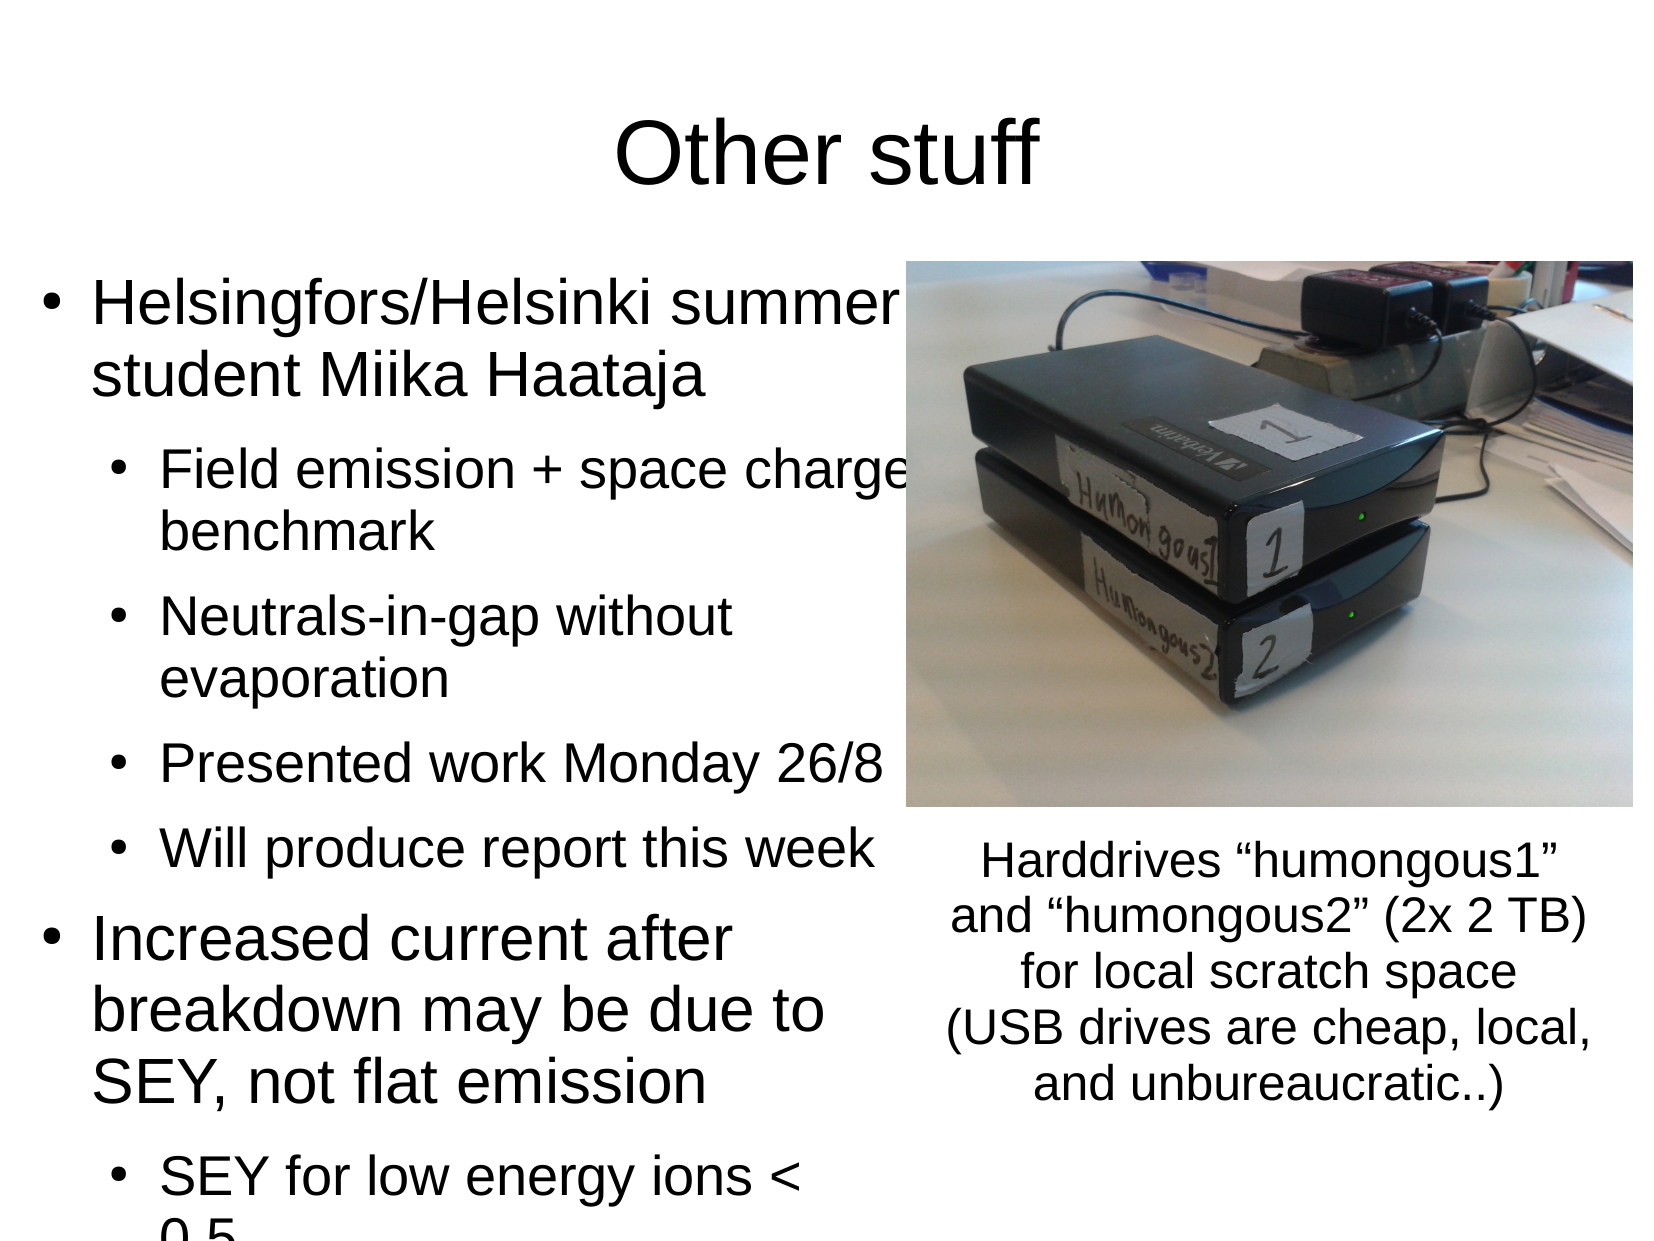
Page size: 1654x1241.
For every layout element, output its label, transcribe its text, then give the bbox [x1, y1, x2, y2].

list Harddrives “humongous1” and “humongous2” (2x 2 TB) for local scratch space (USB drives are cheap, local, and unbureaucratic..) [909, 831, 1630, 1117]
list Helsingfors/Helsinki summer student Miika Haataja Field emission + space charge benchmark Neutrals-in-gap without evaporation Presented work Monday 26/8 Will produce report this week Increased current after breakdown may be due to SEY, not flat emission SEY for low energy ions < 0.5... [23, 266, 924, 1241]
picture [906, 261, 1633, 807]
title Other stuff [82, 49, 1571, 257]
